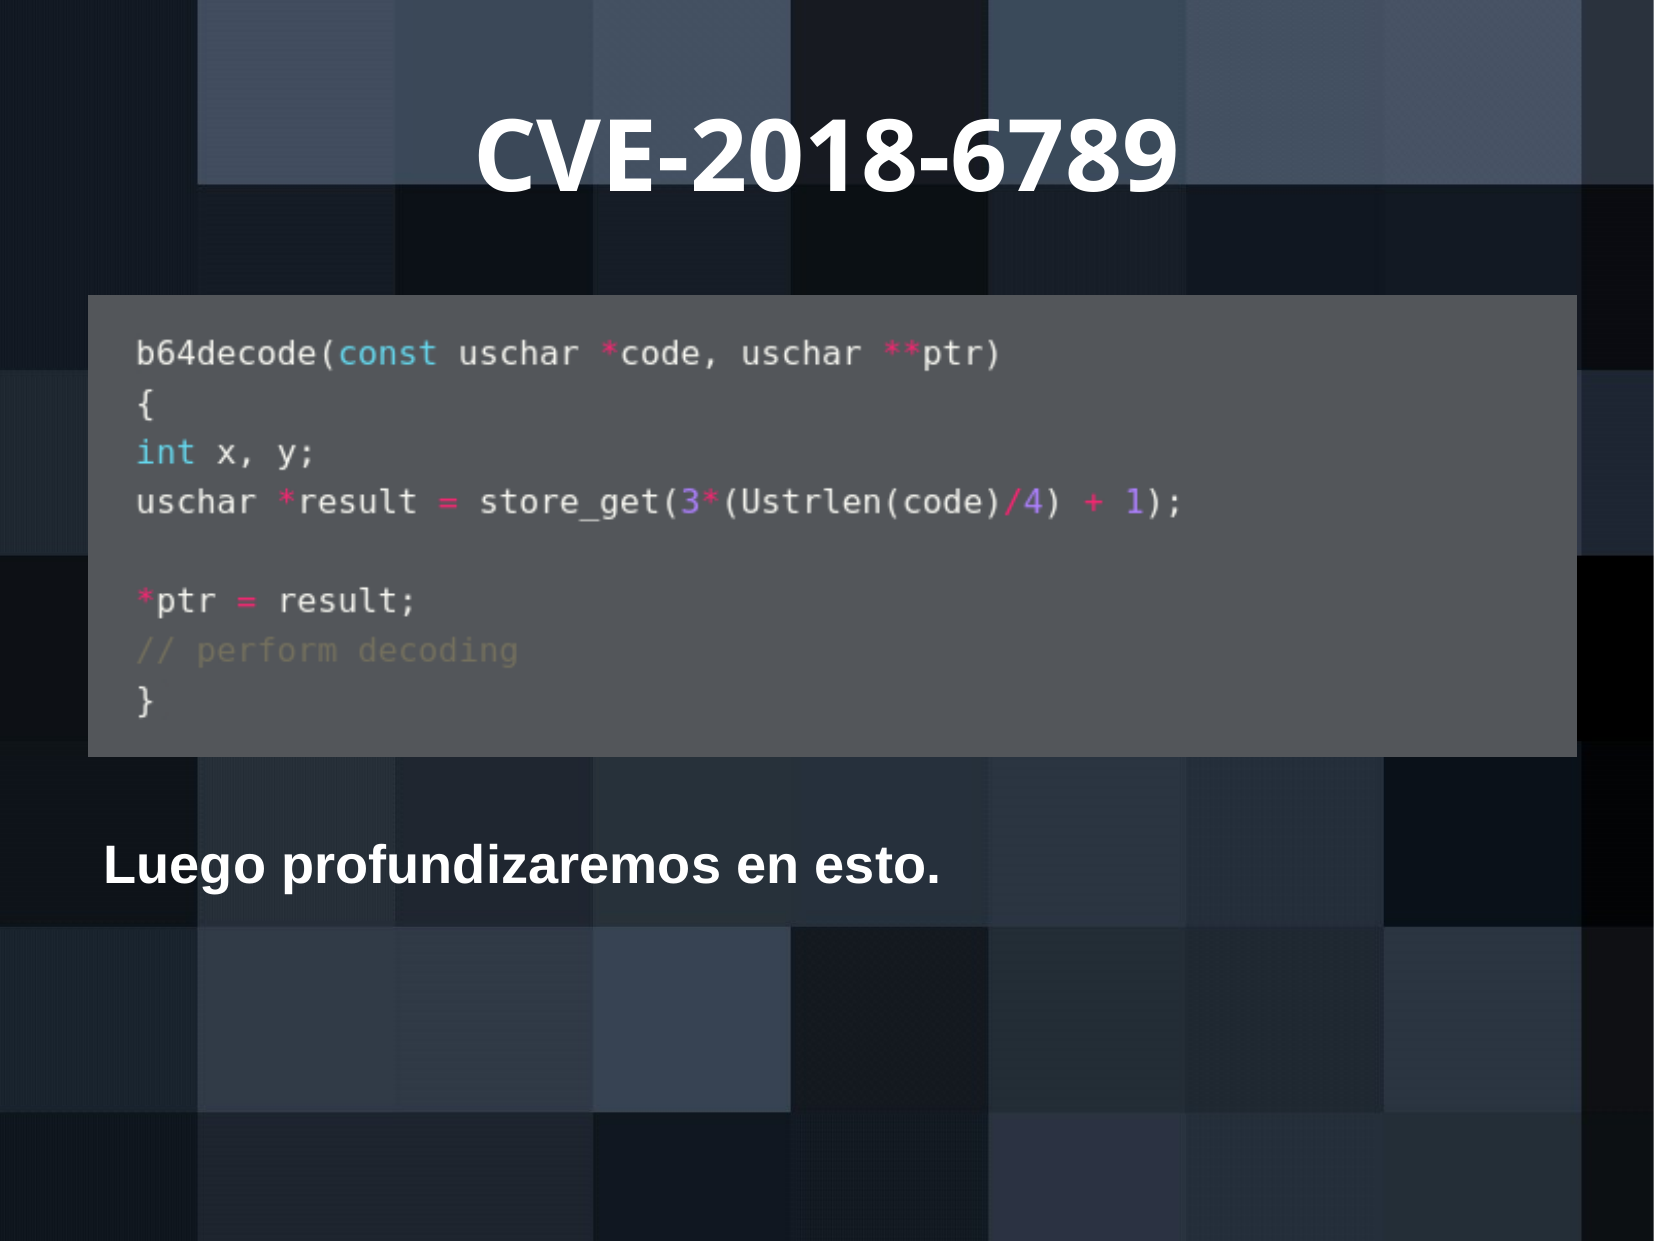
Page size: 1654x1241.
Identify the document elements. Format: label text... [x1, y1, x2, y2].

title CVE-2018-6789 [82, 49, 1571, 257]
picture [0, 0, 1654, 1241]
text_box Luego profundizaremos en esto. [88, 826, 1063, 903]
